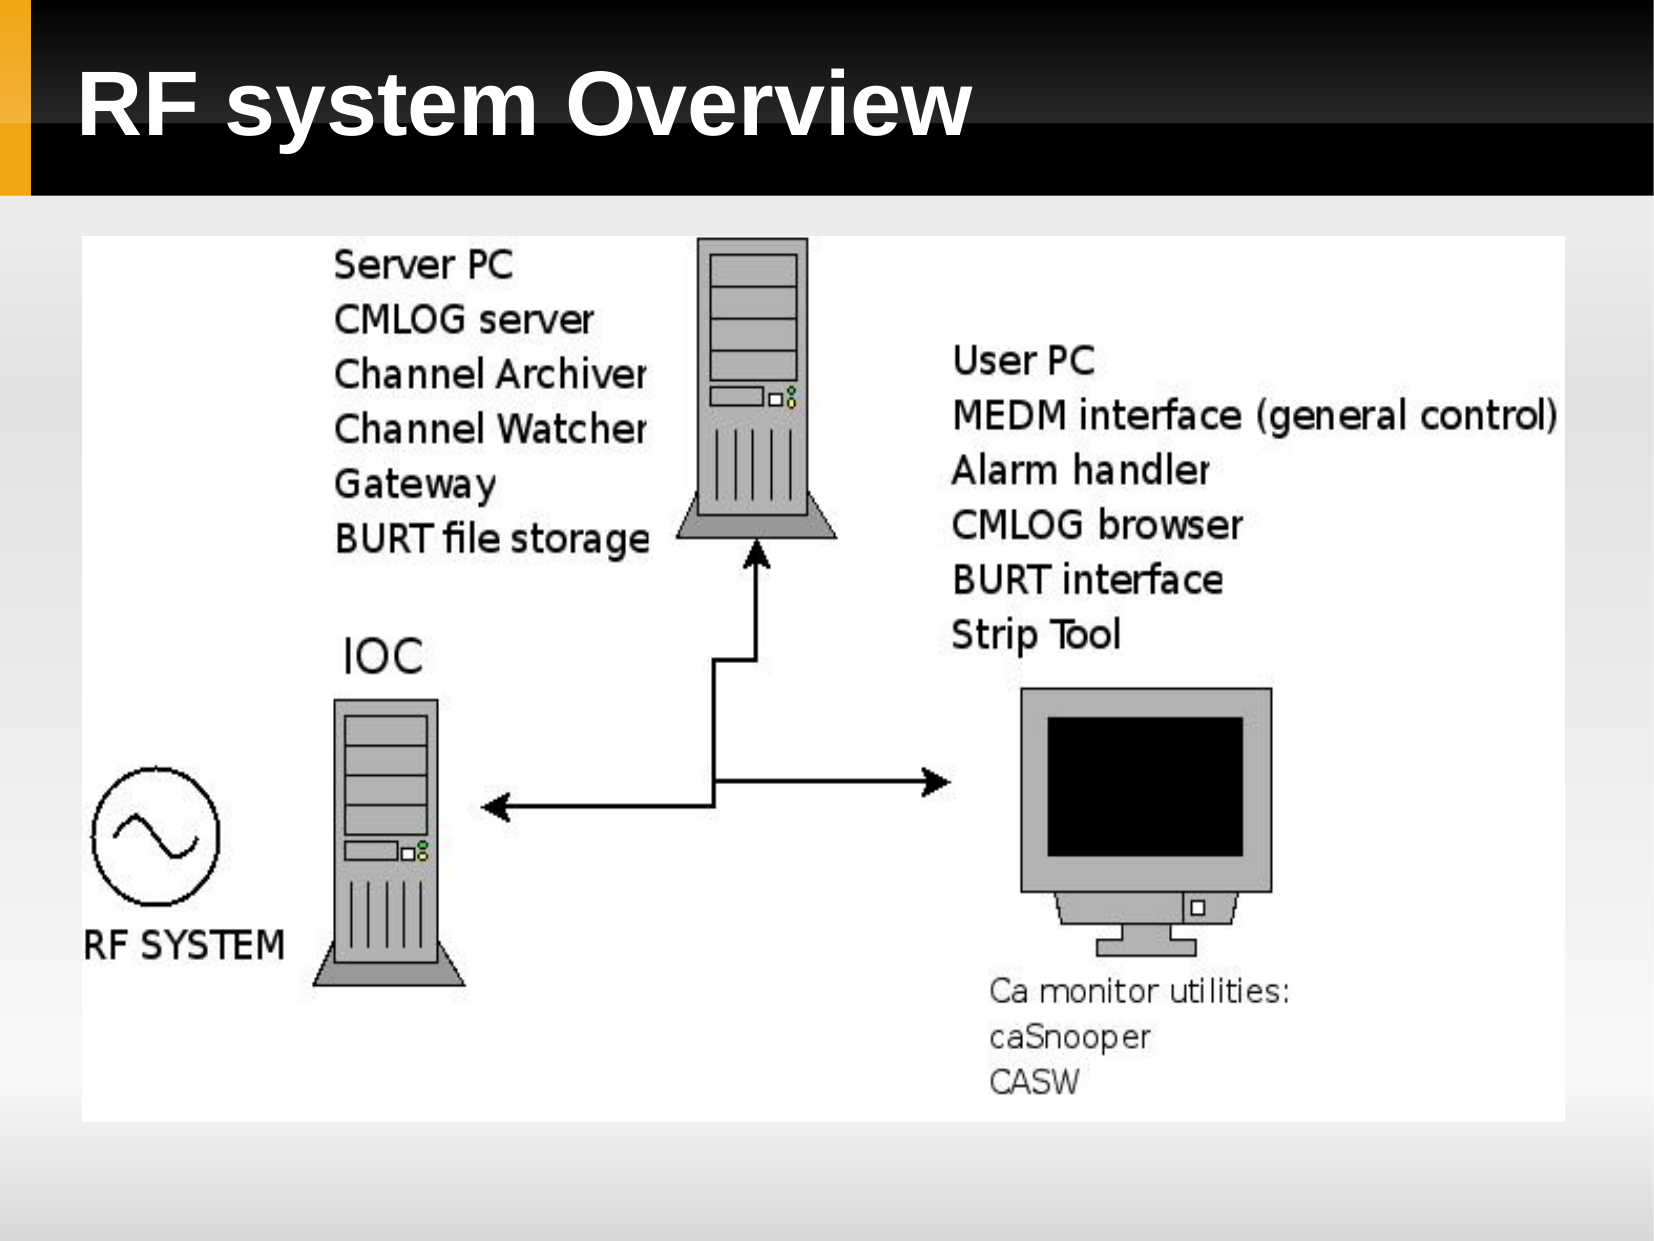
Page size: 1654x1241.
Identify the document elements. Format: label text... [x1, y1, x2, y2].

picture [0, 0, 1654, 1241]
title RF system Overview [76, 0, 1565, 208]
